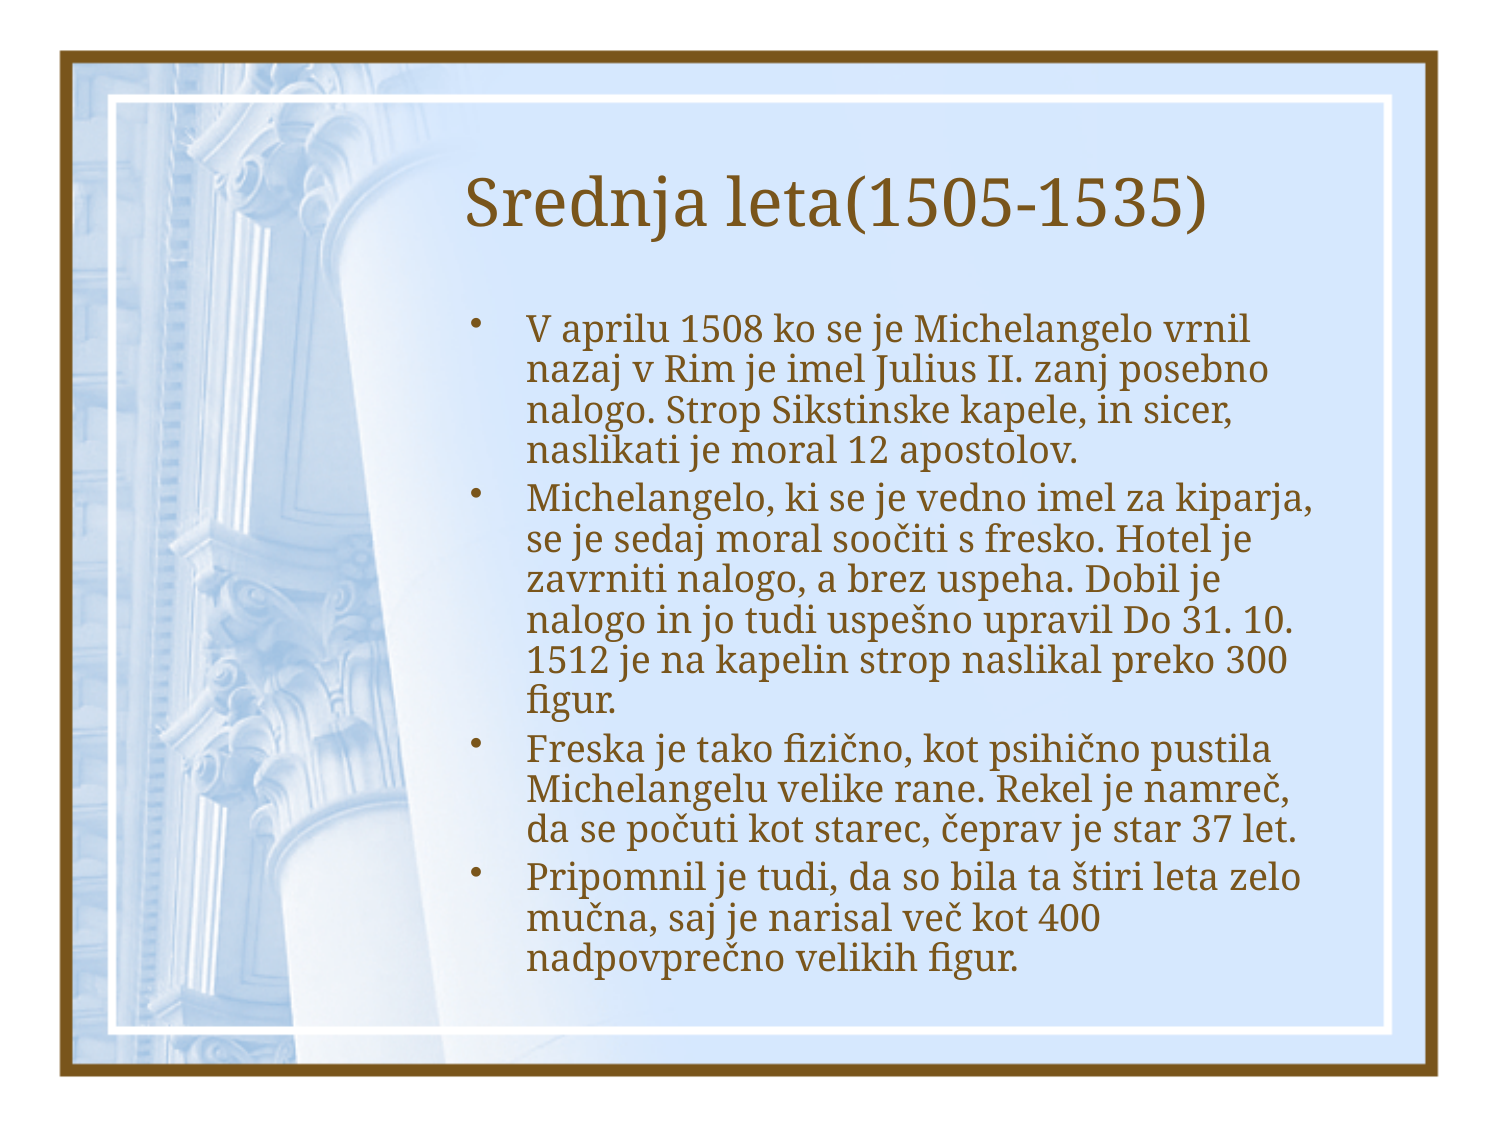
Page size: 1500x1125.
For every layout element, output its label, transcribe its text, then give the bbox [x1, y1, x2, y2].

picture [0, 0, 1500, 1125]
title Srednja leta(1505-1535) [449, 125, 1350, 275]
list V aprilu 1508 ko se je Michelangelo vrnil nazaj v Rim je imel Julius II. zanj posebno nalogo. Strop Sikstinske kapele, in sicer, naslikati je moral 12 apostolov. Michelangelo, ki se je vedno imel za kiparja, se je sedaj moral soočiti s fresko. Hotel je zavrniti nalogo, a brez uspeha. Dobil je nalogo in jo tudi uspešno upravil Do 31. 10. 1512 je na kapelin strop naslikal preko 300 figur. Freska je tako fizično, kot psihično pustila Michelangelu velike rane. Rekel je namreč, da se počuti kot starec, čeprav je star 37 let. Pripomnil je tudi, da so bila ta štiri leta zelo mučna, saj je narisal več kot 400 nadpovprečno velikih figur. [454, 302, 1353, 1012]
